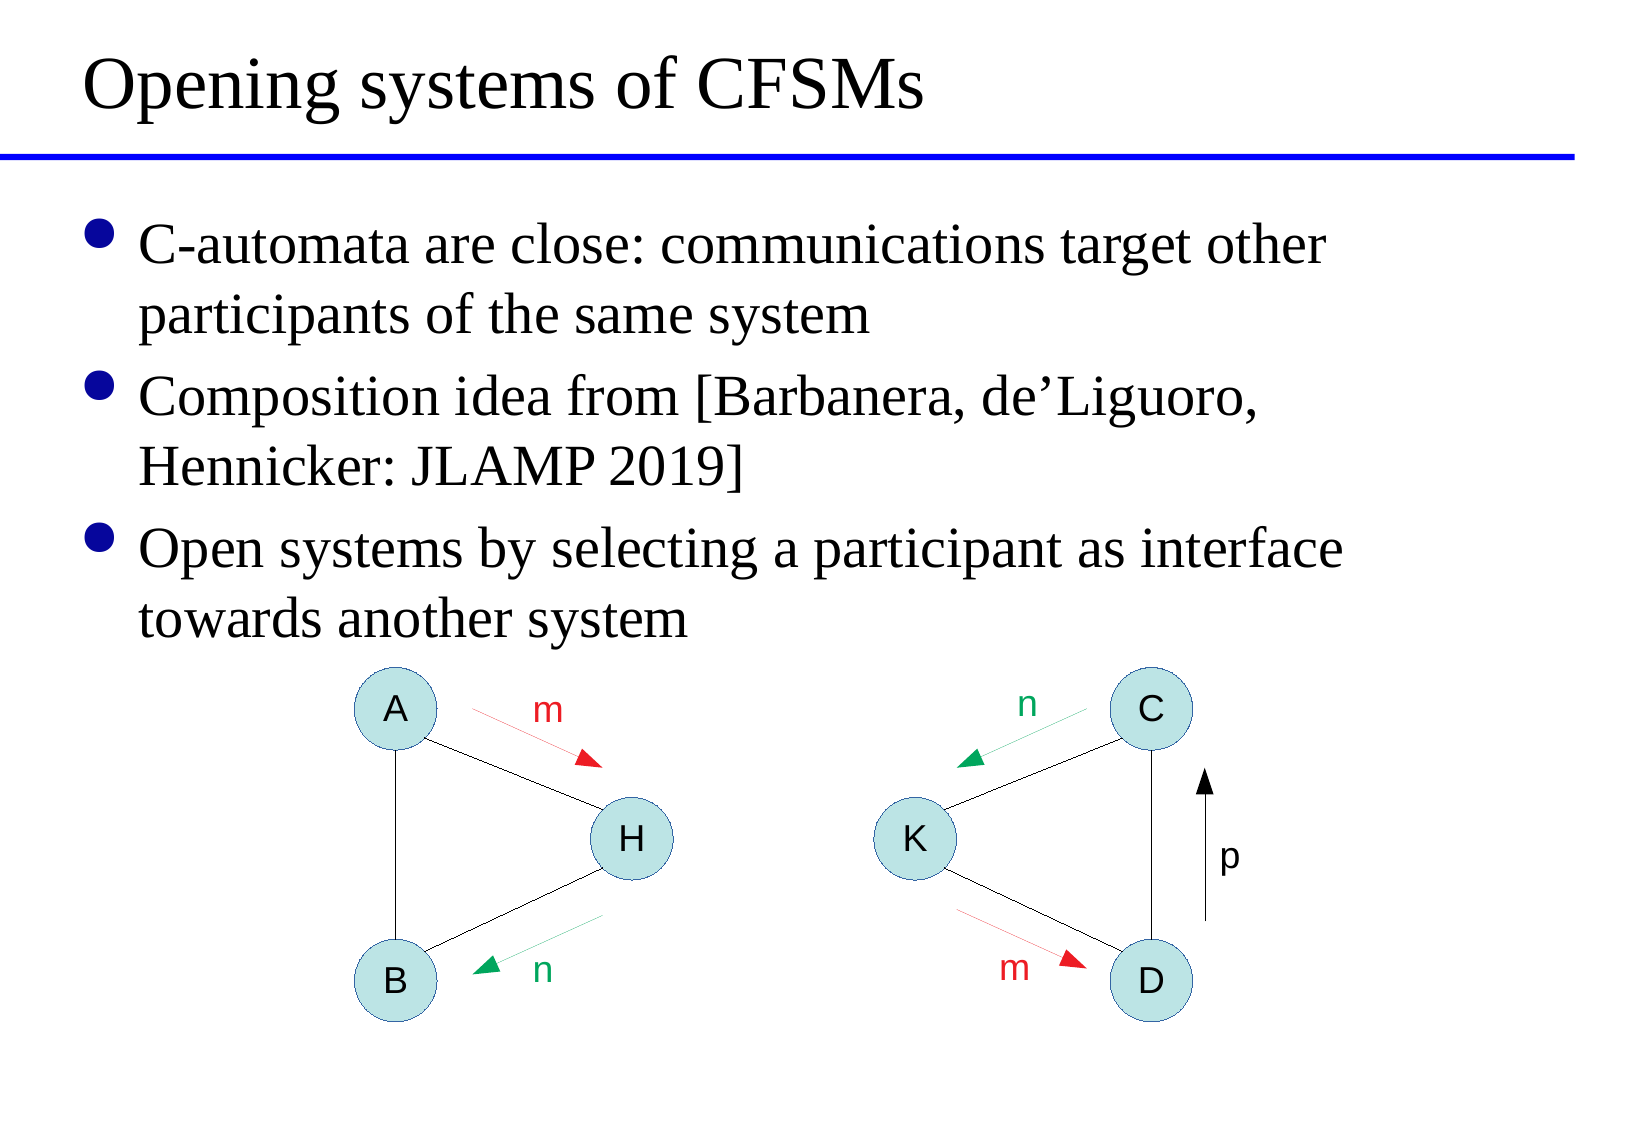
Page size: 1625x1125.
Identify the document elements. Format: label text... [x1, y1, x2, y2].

text_box A [354, 667, 438, 751]
text_box K [873, 797, 957, 881]
list C-automata are close: communications target other participants of the same system Composition idea from [Barbanera, de’Liguoro, Hennicker: JLAMP 2019] Open systems by selecting a participant as interface towards another system [67, 198, 1478, 1061]
text_box m [984, 939, 1046, 997]
text_box n [1002, 675, 1053, 733]
text_box p [1204, 826, 1256, 884]
text_box C [1110, 667, 1193, 751]
text_box B [354, 939, 438, 1022]
text_box m [517, 681, 579, 738]
title Opening systems of CFSMs [67, 27, 1544, 131]
text_box D [1110, 939, 1193, 1022]
text_box H [590, 797, 674, 881]
text_box n [517, 940, 569, 998]
